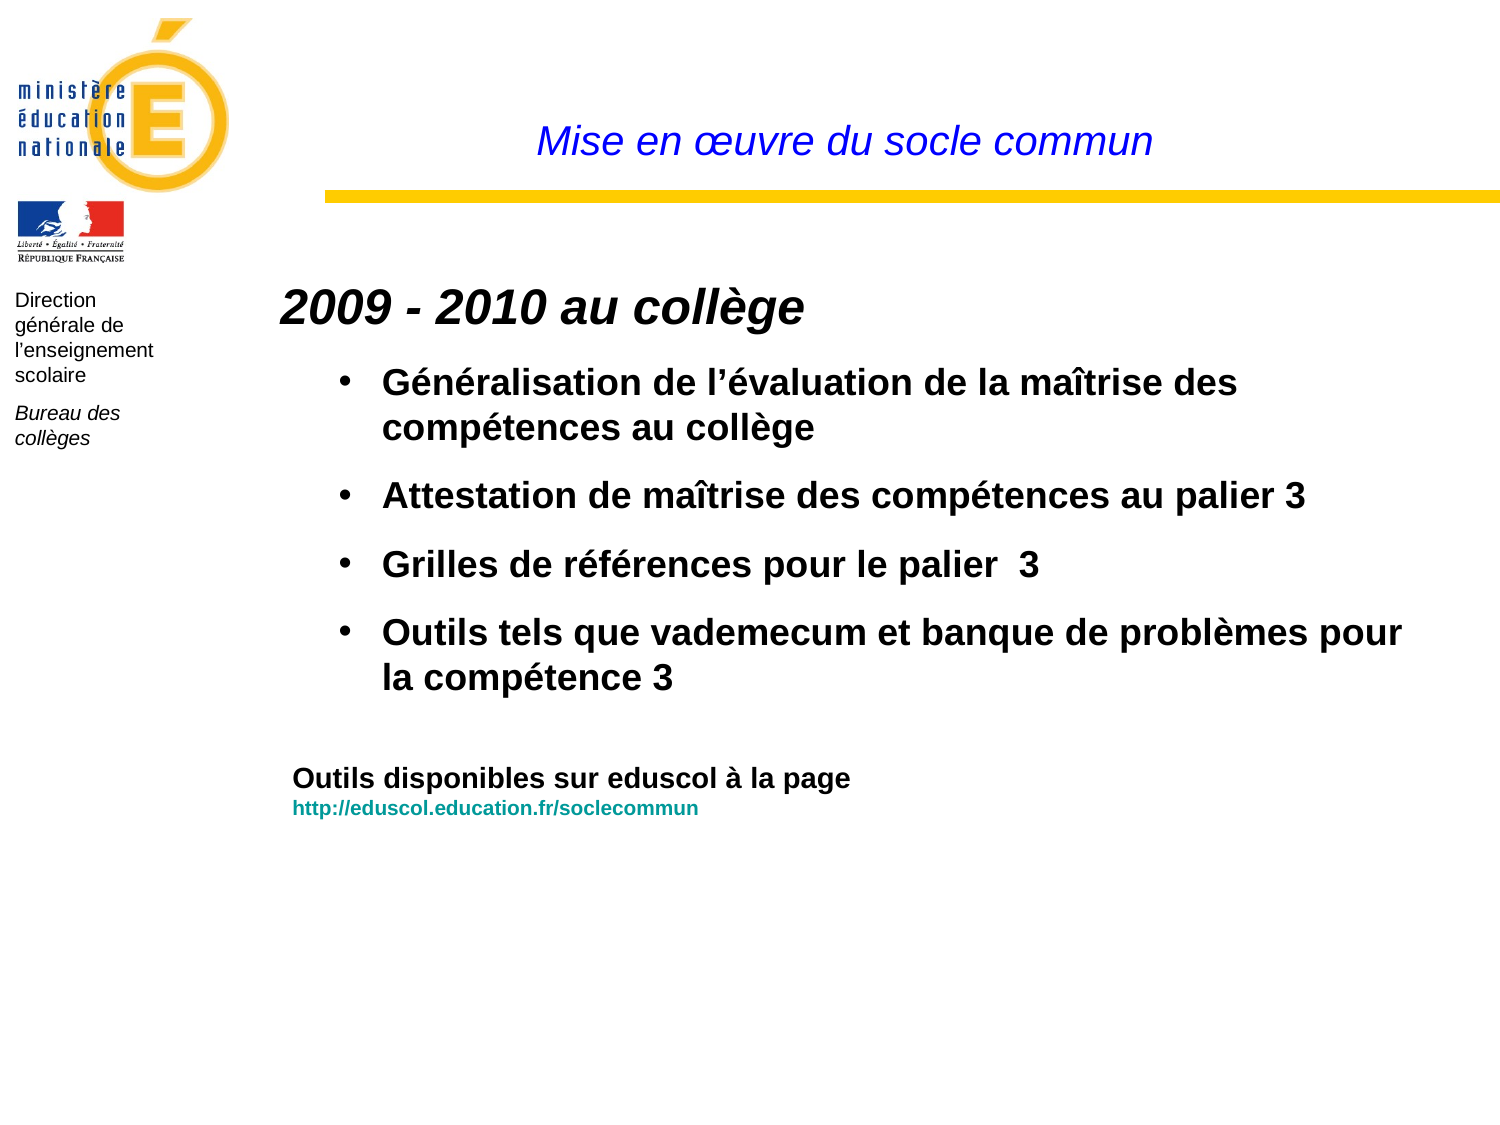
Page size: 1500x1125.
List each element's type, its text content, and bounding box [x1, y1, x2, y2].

picture [17, 18, 229, 263]
text_box Outils disponibles sur eduscol à la page http://eduscol.education.fr/soclecommun [277, 751, 1140, 852]
text_box Mise en œuvre du socle commun [265, 45, 1426, 233]
text_box Direction générale de l’enseignement scolaire Bureau des collèges [0, 278, 172, 458]
text_box 2009 - 2010 au collège Généralisation de l’évaluation de la maîtrise des compétences au collège Attestation de maîtrise des compétences au palier 3 Grilles de références pour le palier 3 Outils tels que vademecum et banque de problèmes pour la compétence 3 [265, 267, 1447, 707]
